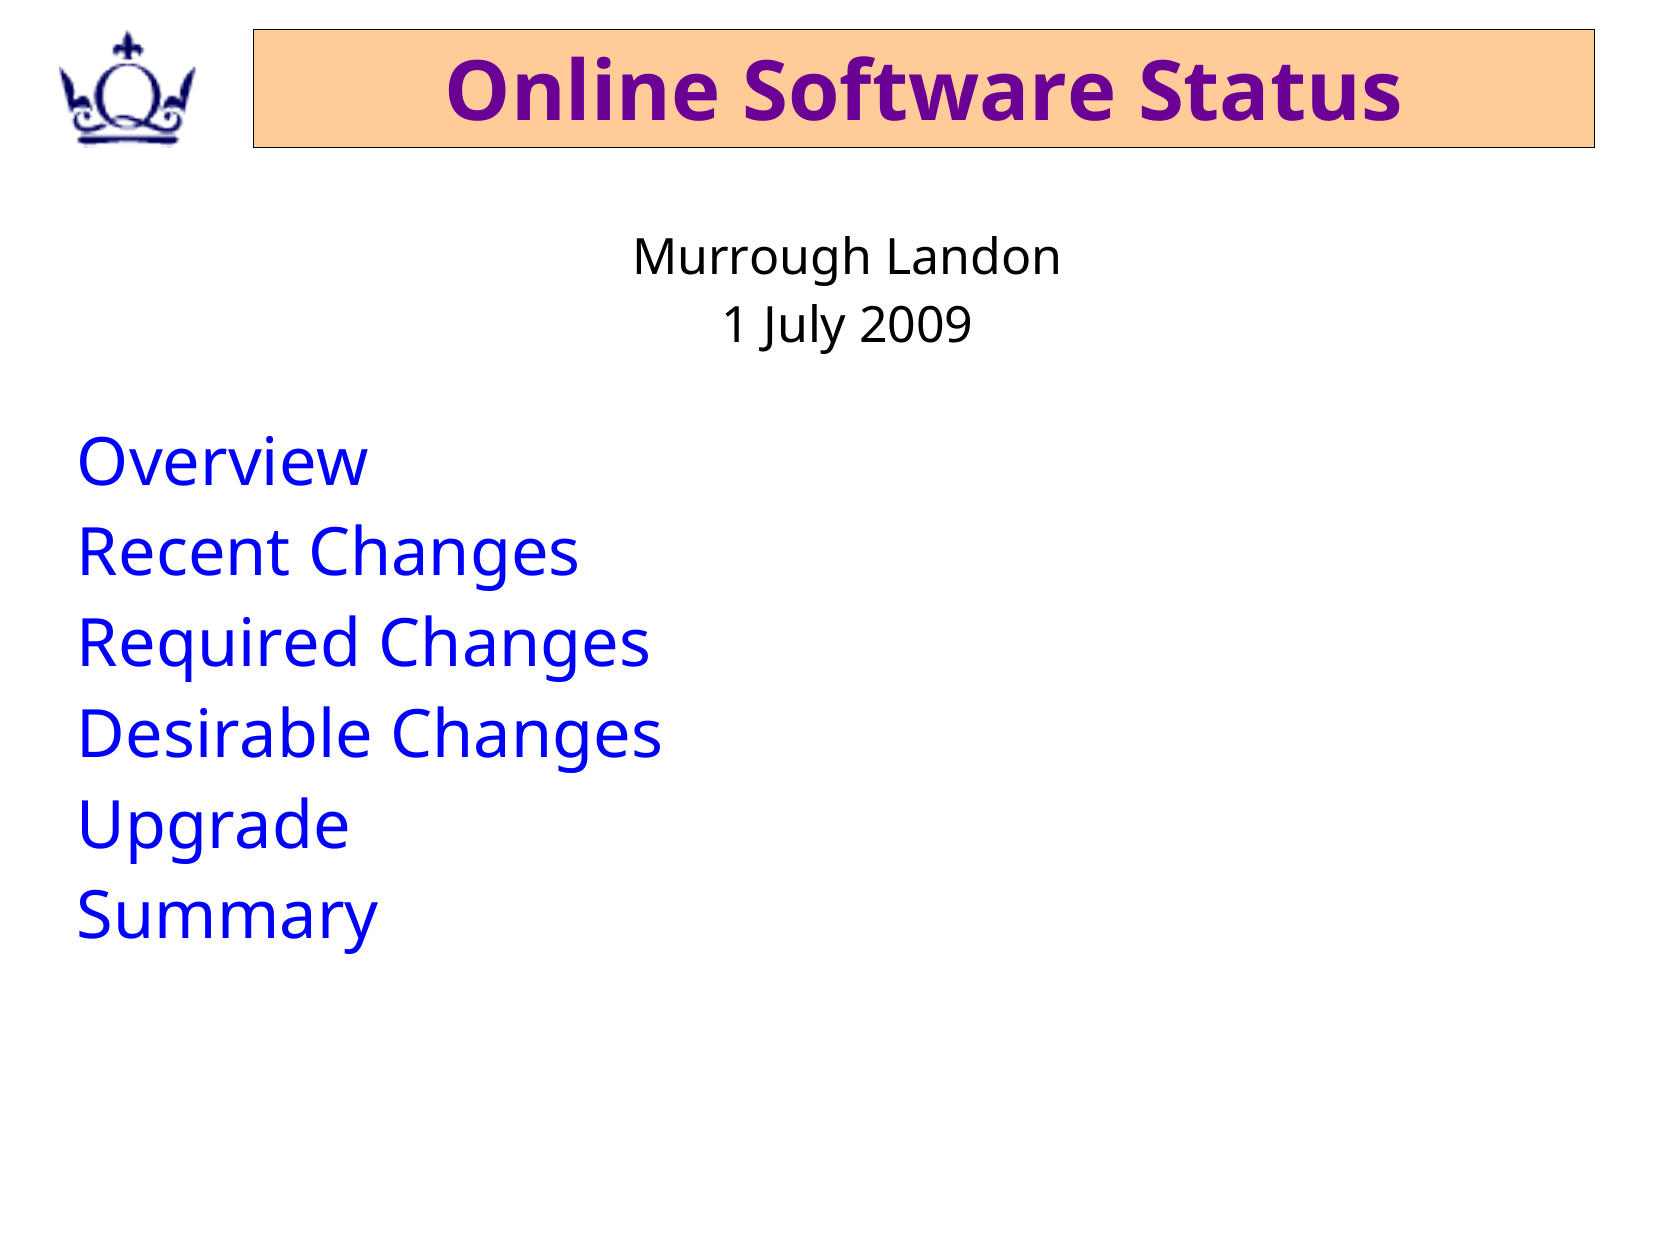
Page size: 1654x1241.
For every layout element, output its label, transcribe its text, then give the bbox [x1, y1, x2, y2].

picture [59, 29, 200, 148]
list Overview Recent Changes Required Changes Desirable Changes Upgrade Summary [59, 413, 1595, 1127]
text_box Murrough Landon 1 July 2009 [476, 220, 1219, 360]
title Online Software Status [253, 29, 1595, 148]
